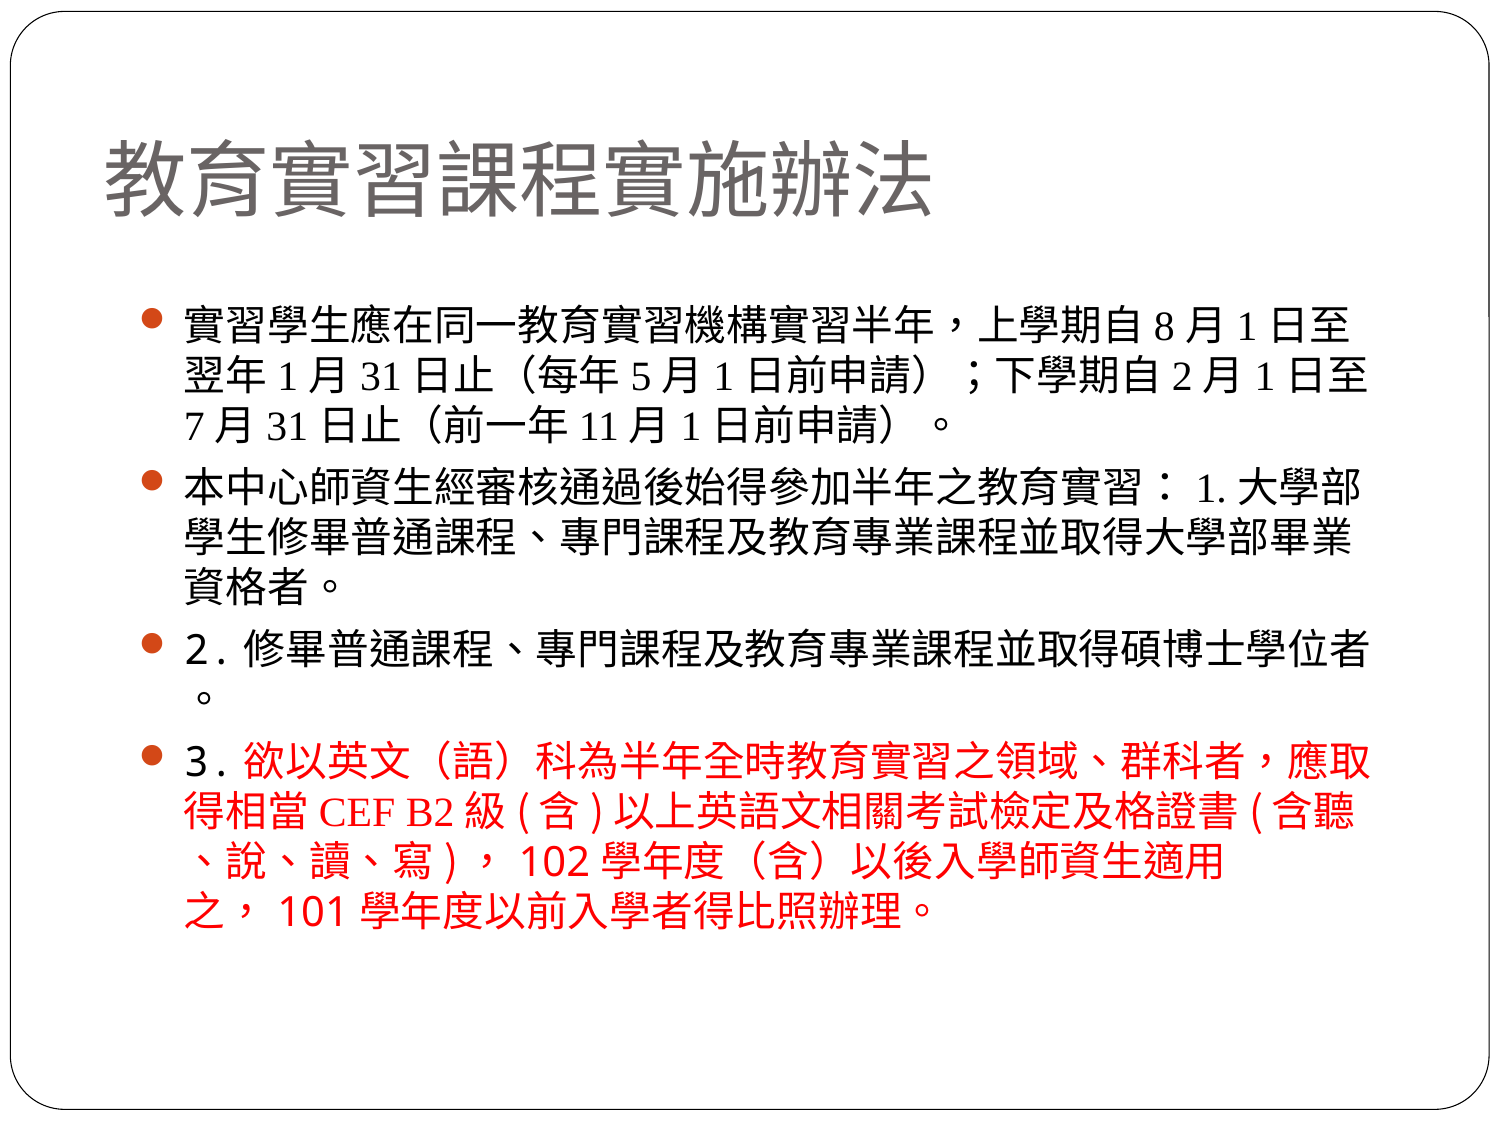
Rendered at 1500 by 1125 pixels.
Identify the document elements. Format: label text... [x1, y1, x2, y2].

title 教育實習課程實施辦法 [88, 54, 1364, 243]
list 實習學生應在同一教育實習機構實習半年，上學期自8月1日至翌年1月31日止（每年5月1日前申請）；下學期自2月1日至7月31日止（前一年11月1日前申請）。 本中心師資生經審核通過後始得參加半年之教育實習：1.大學部學生修畢普通課程、專門課程及教育專業課程並取得大學部畢業資格者。 2.修畢普通課程、專門課程及教育專業課程並取得碩博士學位者。 3.欲以英文（語）科為半年全時教育實習之領域、群科者，應取得相當CEF B2級(含)以上英語文相關考試檢定及格證書(含聽、說、讀、寫)，102學年度（含）以後入學師資生適用之，101學年度以前入學者得比照辦理。 [123, 290, 1399, 1041]
